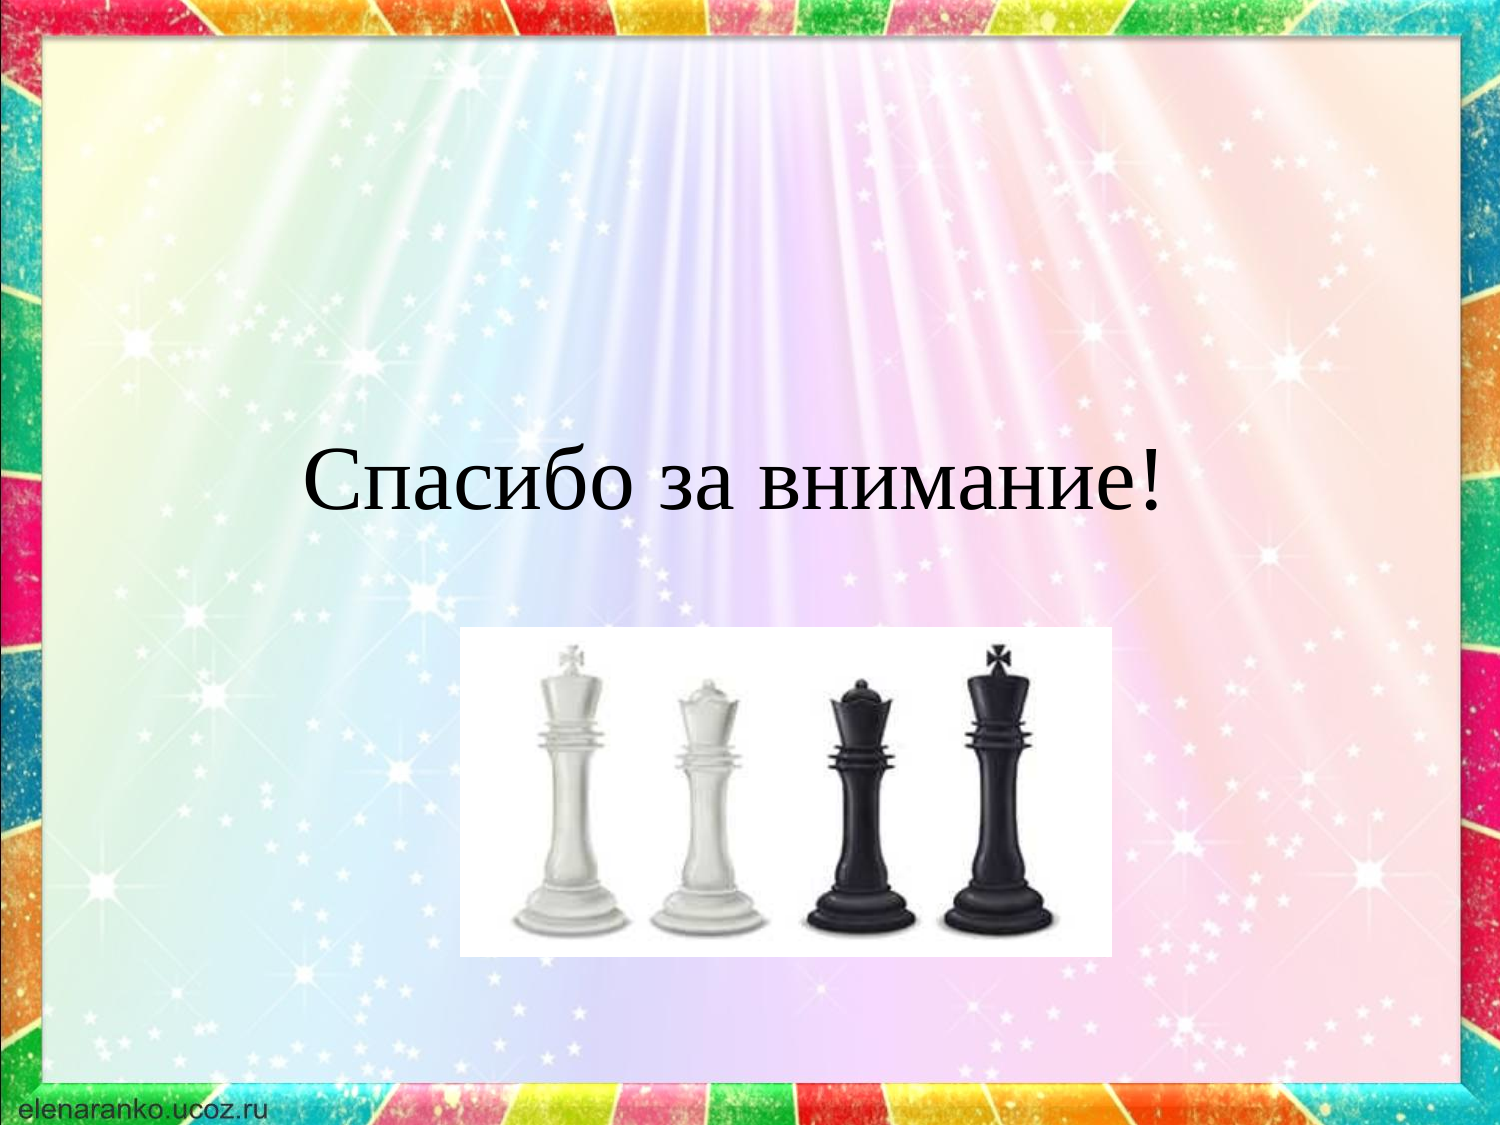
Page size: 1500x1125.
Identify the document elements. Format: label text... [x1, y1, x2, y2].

title Спасибо за внимание! [141, 414, 1330, 532]
picture [0, 0, 1500, 1125]
